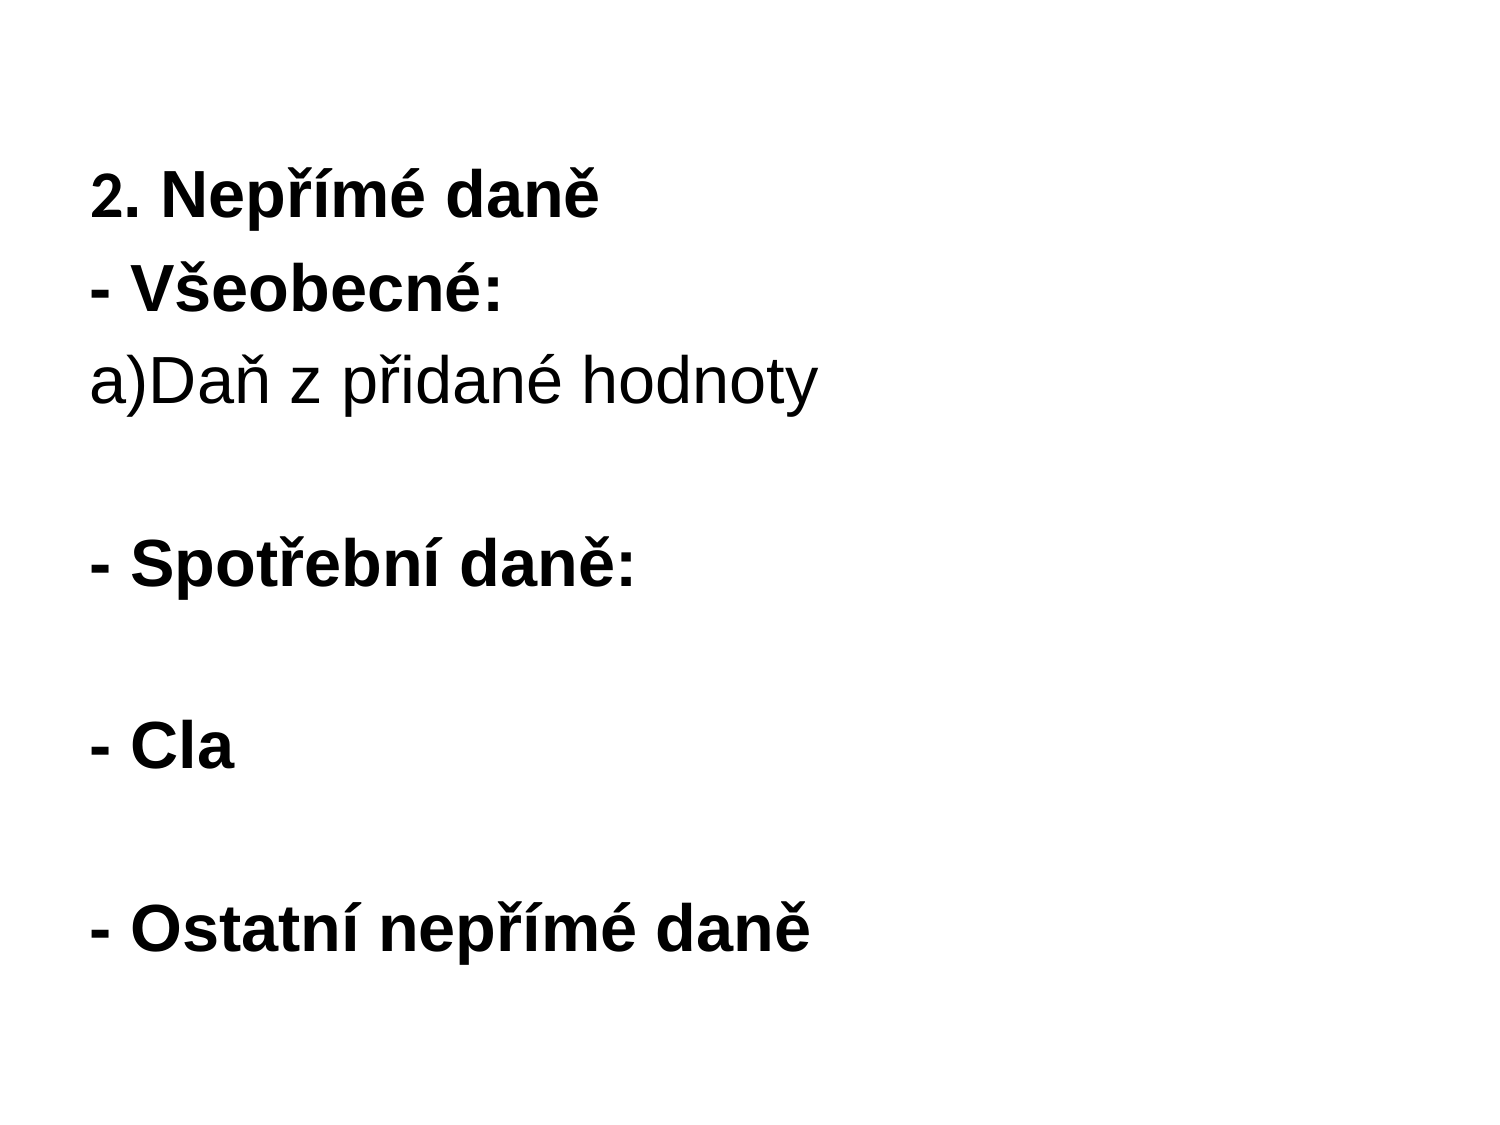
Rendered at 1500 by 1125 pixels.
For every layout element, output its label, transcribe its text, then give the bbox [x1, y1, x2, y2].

text_box 2. Nepřímé daně - Všeobecné: Daň z přidané hodnoty - Spotřební daně: - Cla - Ostatní nepřímé daně [74, 149, 1425, 1005]
